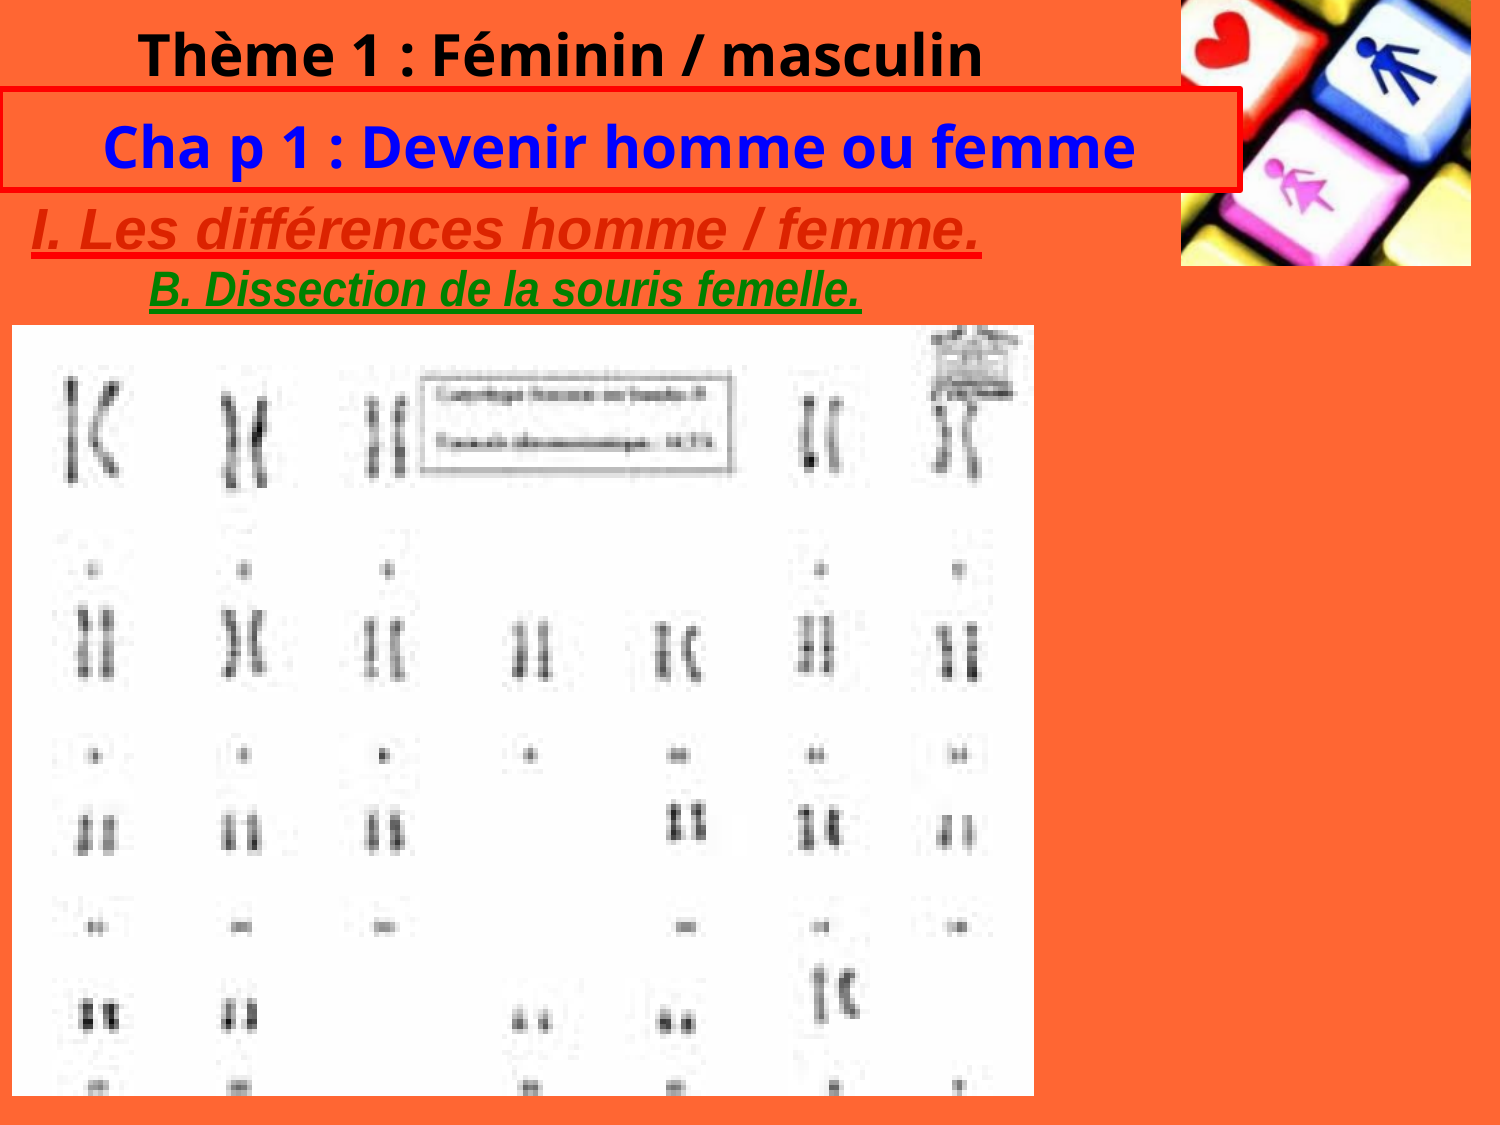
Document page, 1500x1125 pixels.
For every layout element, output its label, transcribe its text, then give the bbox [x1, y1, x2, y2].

text_box Cha p 1 : Devenir homme ou femme [0, 88, 1241, 191]
picture [12, 325, 1034, 1096]
picture [1181, 0, 1471, 266]
text_box Thème 1 : Féminin / masculin [0, 0, 1122, 88]
chart [29, 194, 1033, 325]
